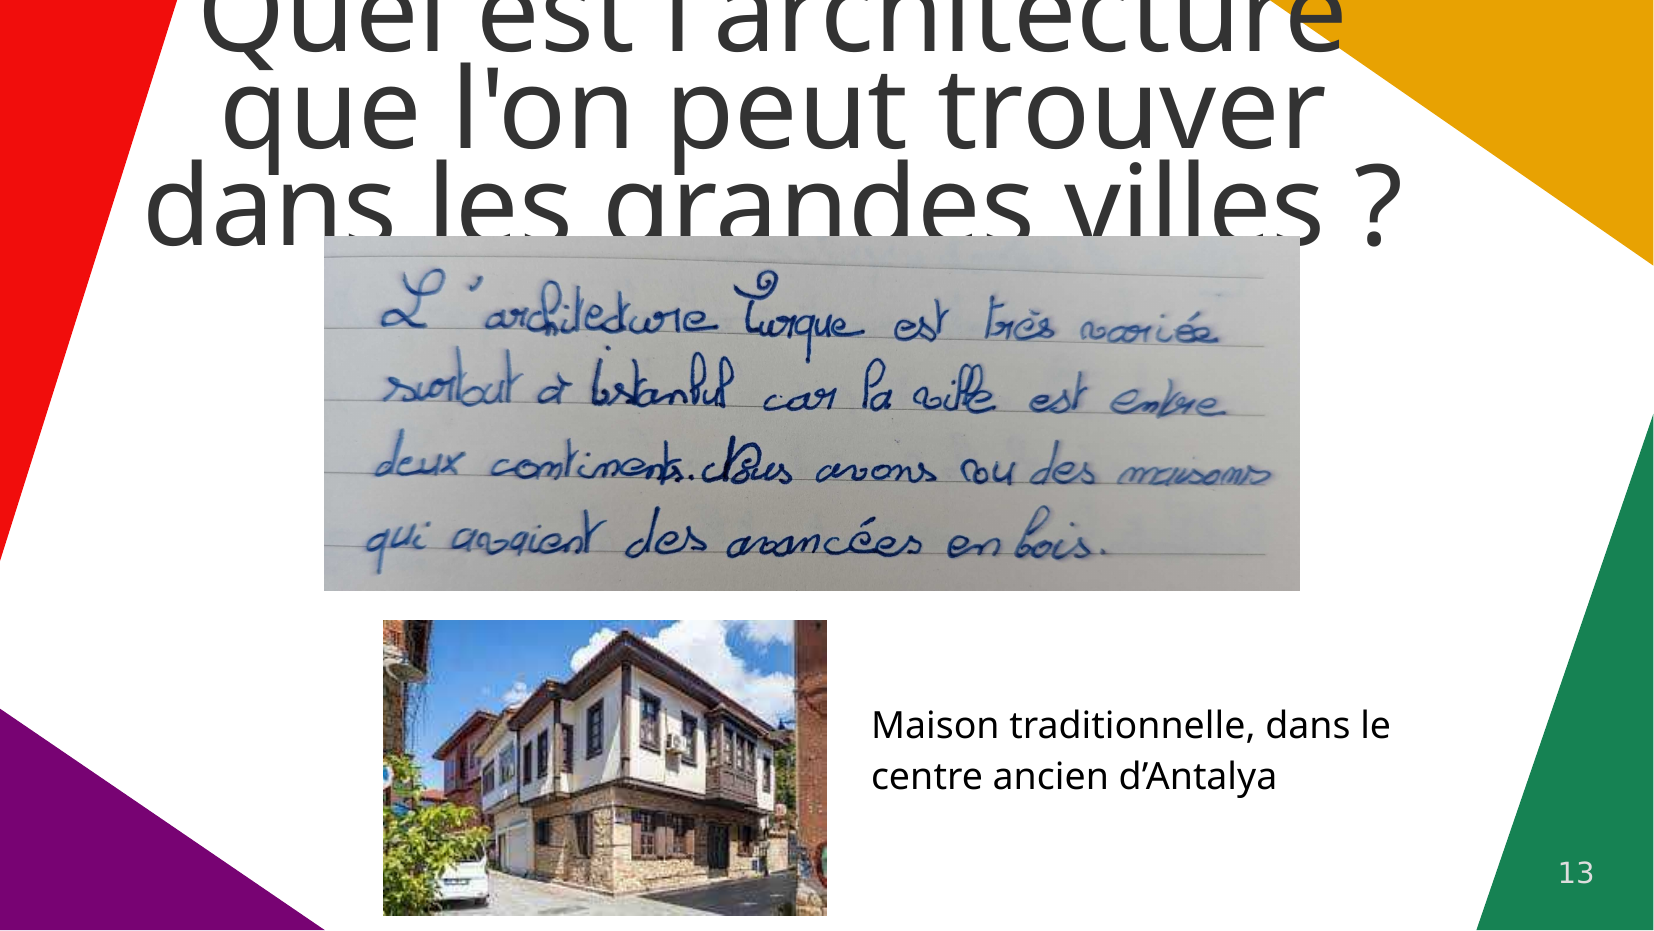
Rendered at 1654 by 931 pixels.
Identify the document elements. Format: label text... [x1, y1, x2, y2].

title Quel est l'architecture que l'on peut trouver dans les grandes villes ? [124, 0, 1424, 266]
picture [383, 620, 827, 916]
text_box Maison traditionnelle, dans le centre ancien d’Antalya [856, 691, 1477, 857]
picture [324, 236, 1300, 591]
